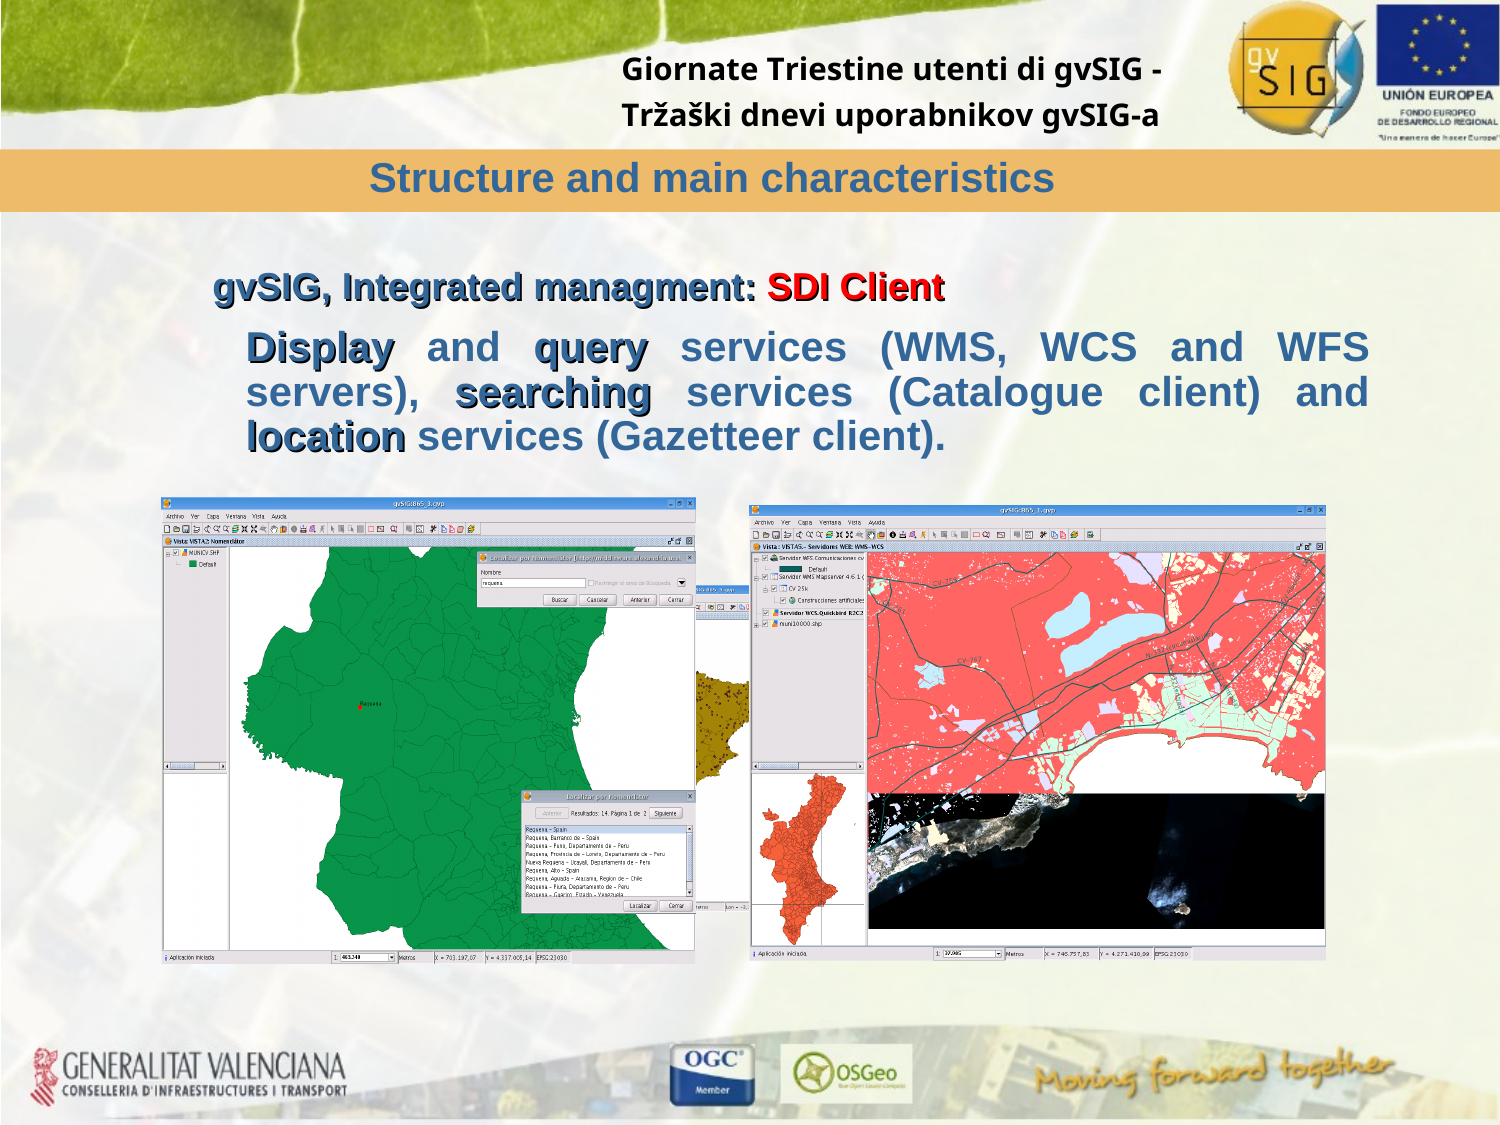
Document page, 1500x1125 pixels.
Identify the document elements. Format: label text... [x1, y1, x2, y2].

text_box Display and query services (WMS, WCS and WFS servers), searching services (Catalogue client) and location services (Gazetteer client). [230, 324, 1385, 468]
text_box gvSIG, Integrated managment: SDI Client [197, 259, 1500, 324]
text_box Structure and main characteristics [0, 149, 1426, 219]
picture [1, 212, 1500, 1125]
picture [1, 0, 1500, 149]
